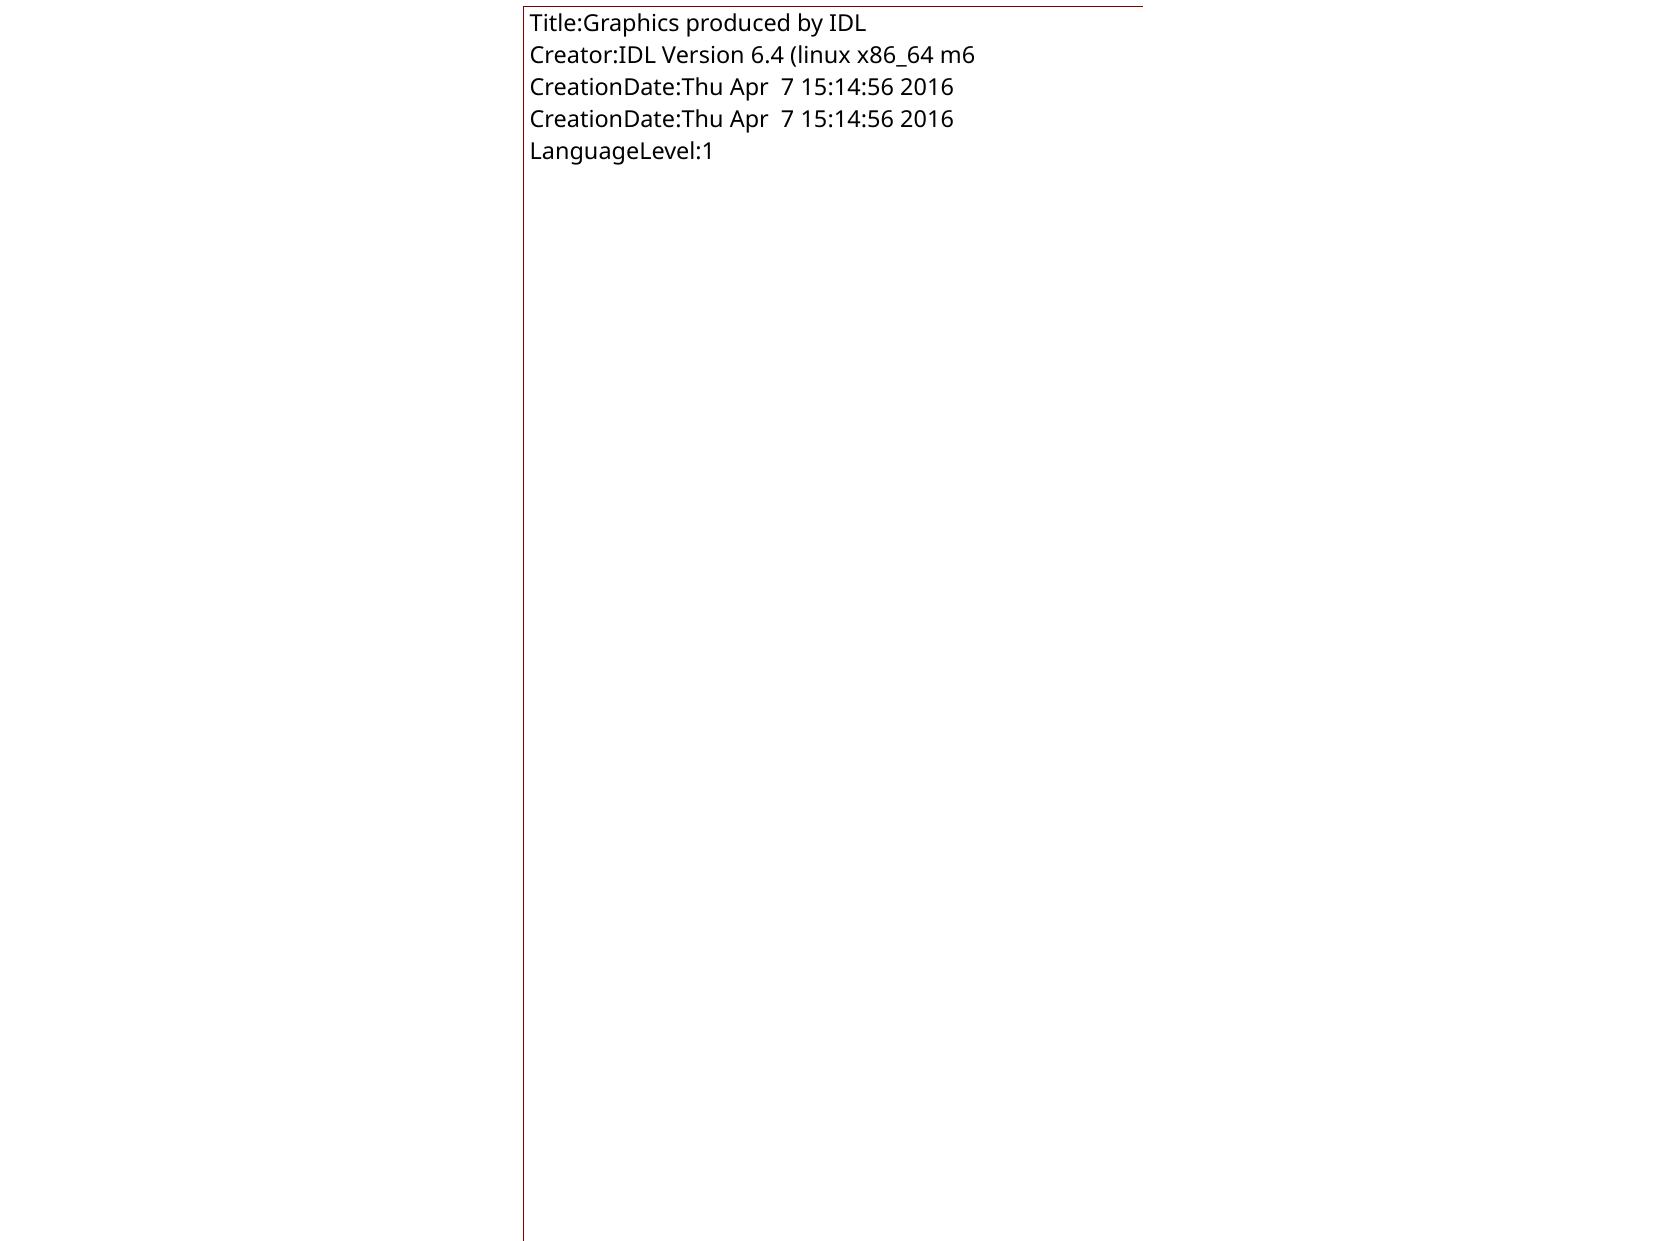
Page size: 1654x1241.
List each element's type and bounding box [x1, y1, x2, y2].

picture [522, 4, 1143, 1241]
